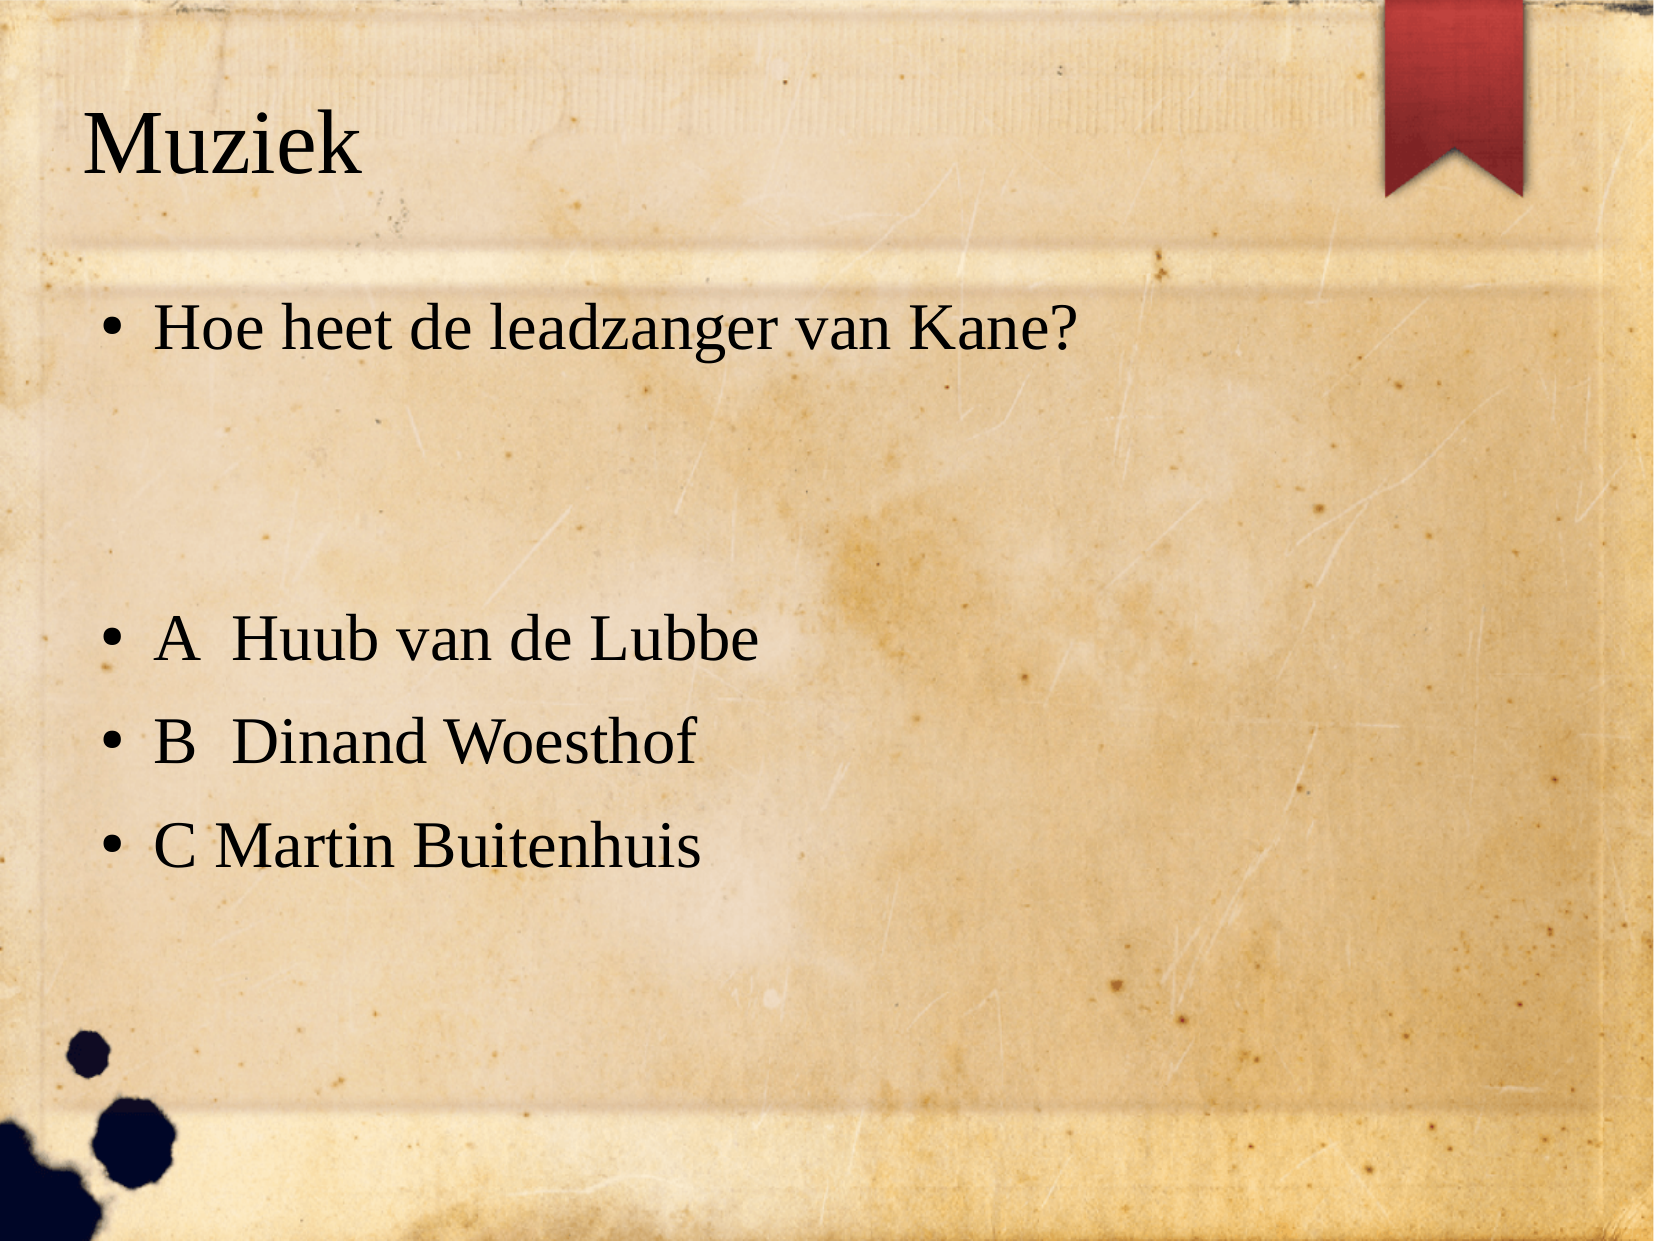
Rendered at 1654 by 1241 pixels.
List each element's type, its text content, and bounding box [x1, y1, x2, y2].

picture [0, 0, 1654, 1241]
title Muziek [82, 49, 1347, 237]
list Hoe heet de leadzanger van Kane? A Huub van de Lubbe B Dinand Woesthof C Martin Buitenhuis [82, 290, 1538, 1010]
